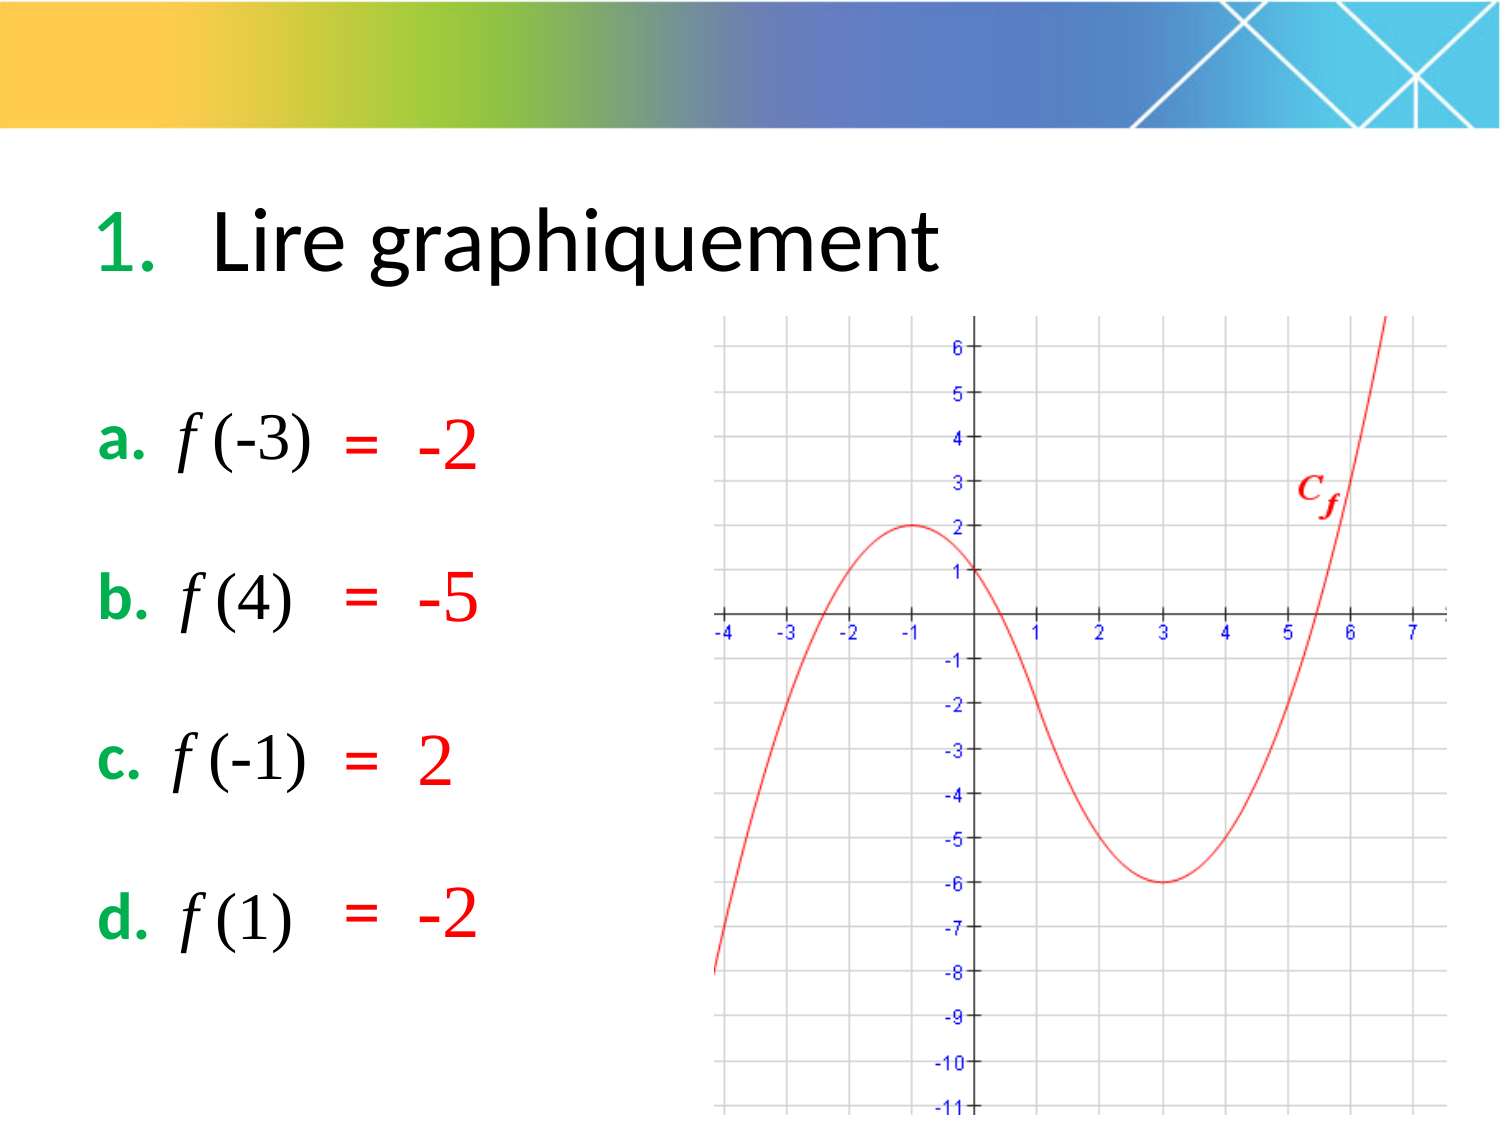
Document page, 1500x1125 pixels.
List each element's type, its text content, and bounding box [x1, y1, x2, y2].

text_box a. f (-3) b. f (4) c. f (-1) d. f (1) [82, 385, 691, 1047]
title Lire graphiquement [75, 164, 1426, 305]
text_box = -2 [328, 855, 610, 962]
picture [714, 316, 1447, 1115]
text_box = -5 [328, 539, 610, 646]
text_box = 2 [328, 702, 610, 809]
text_box = -2 [328, 386, 610, 493]
